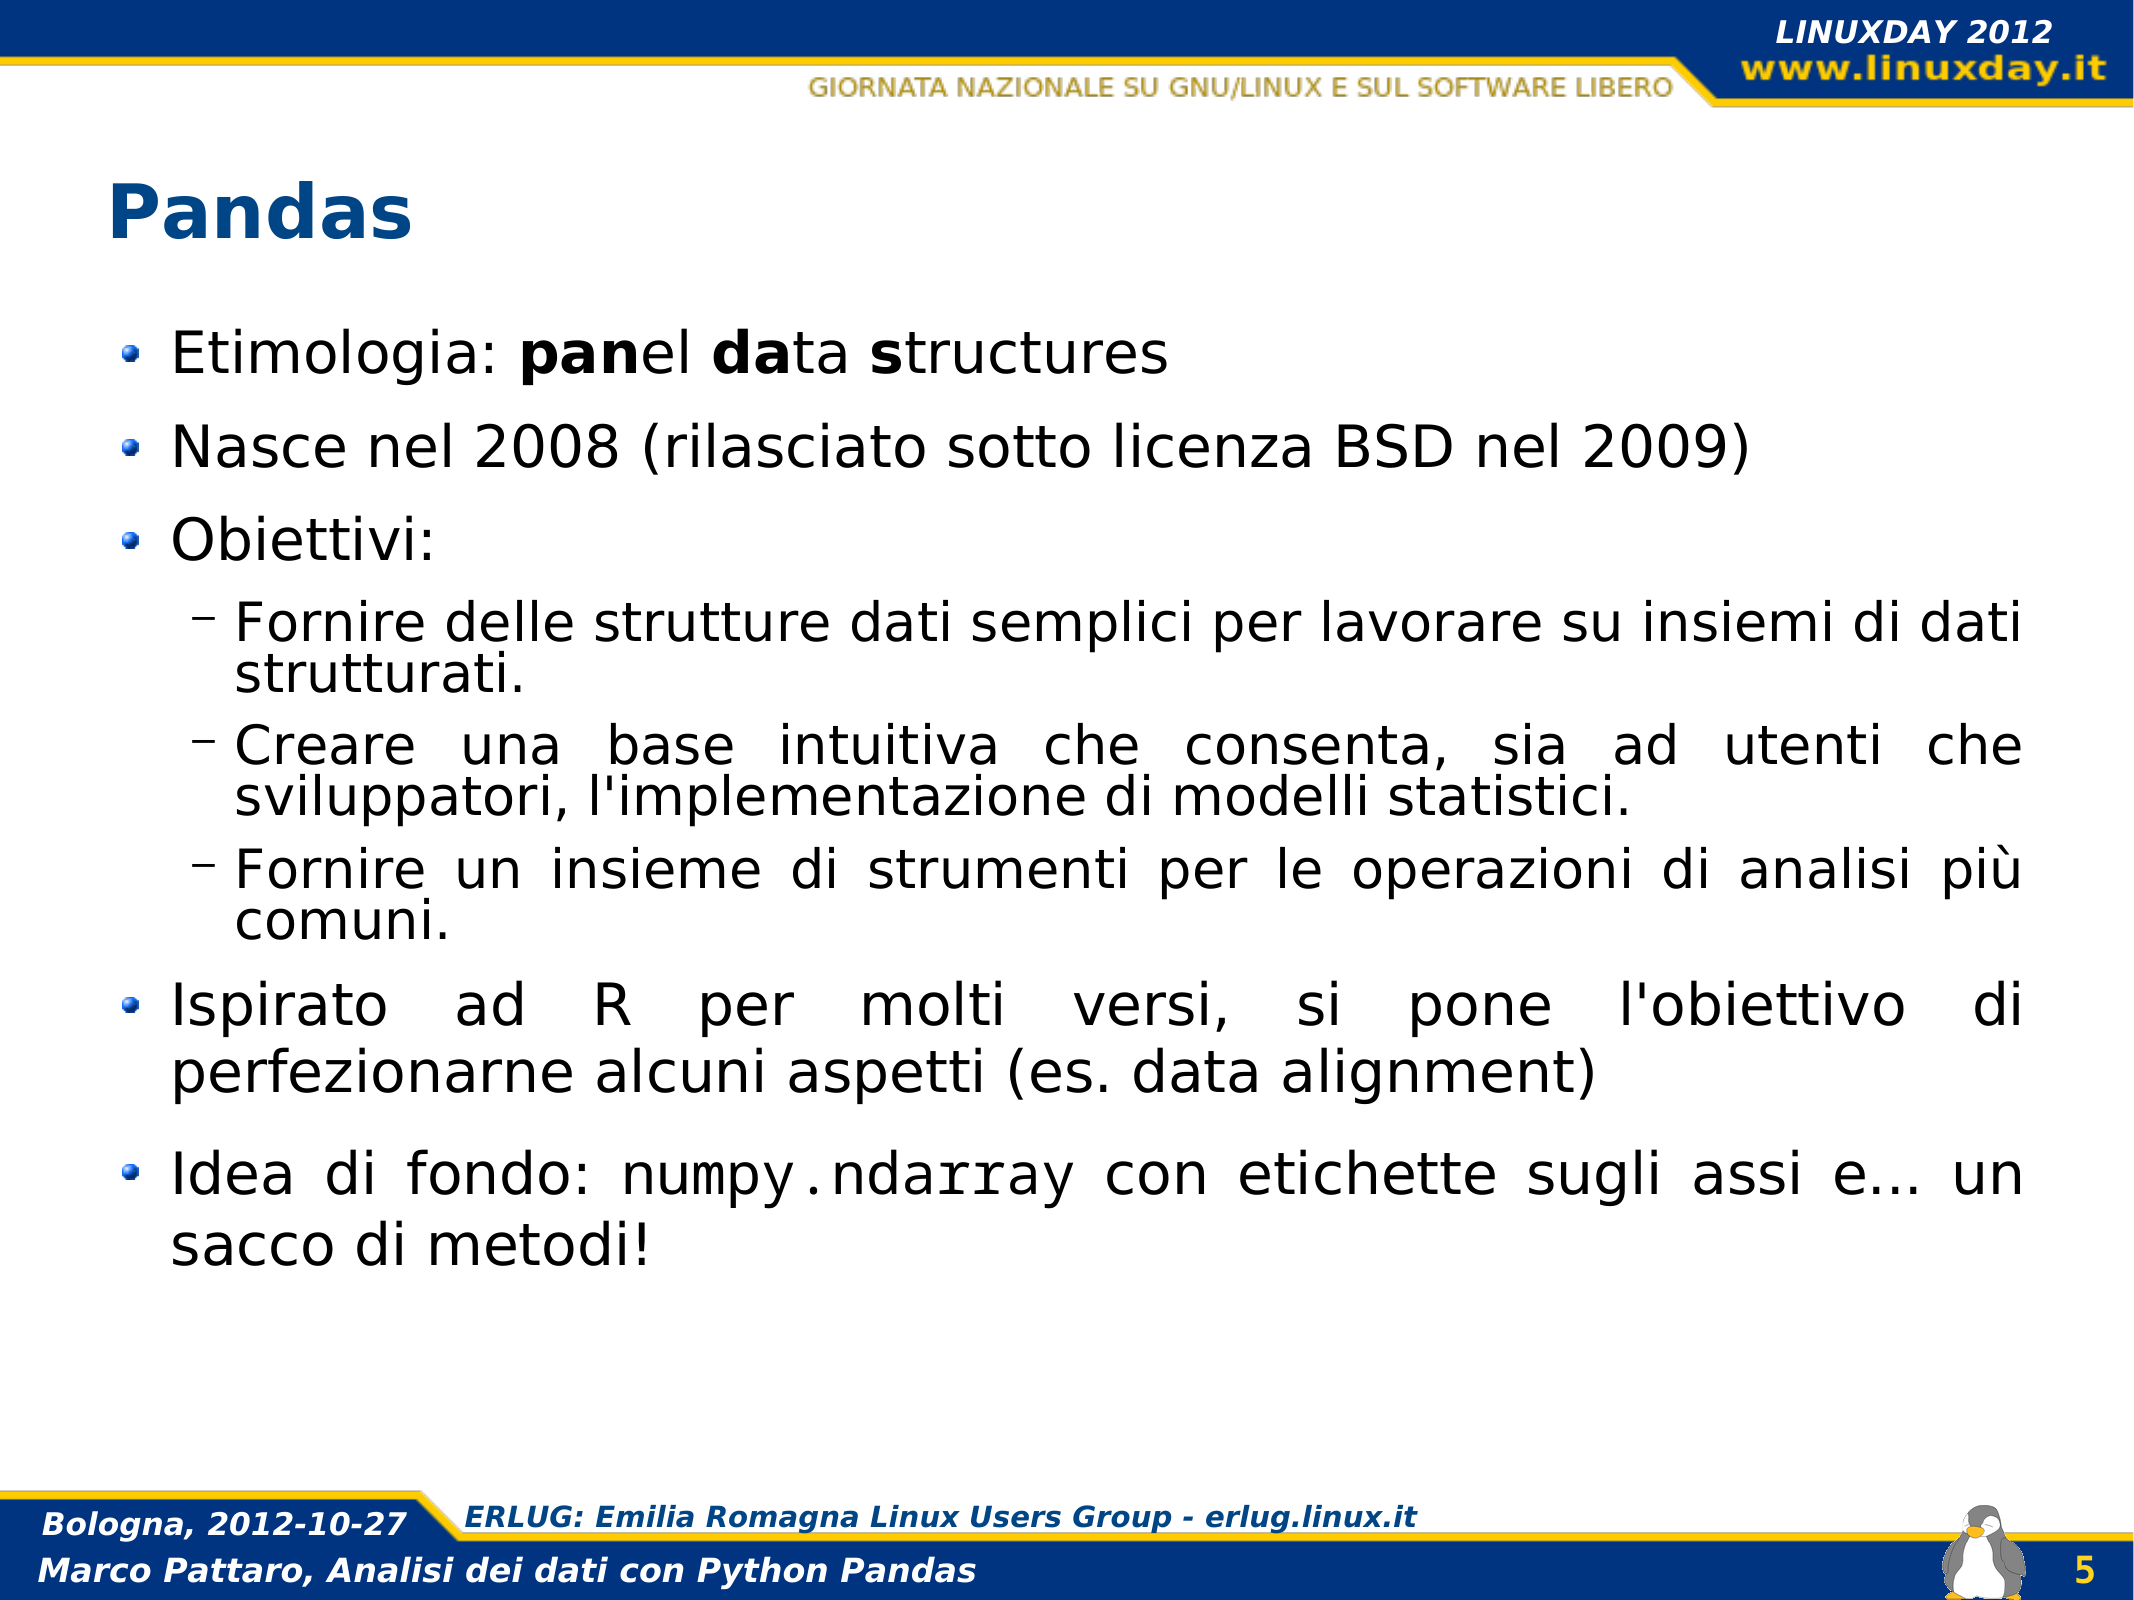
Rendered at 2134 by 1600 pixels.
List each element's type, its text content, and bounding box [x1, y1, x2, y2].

title Pandas [106, 159, 2080, 267]
picture [0, 0, 2134, 1600]
list Etimologia: panel data structures Nasce nel 2008 (rilasciato sotto licenza BSD nel 2009) Obiettivi: Fornire delle strutture dati semplici per lavorare su insiemi di dati strutturati. Creare una base intuitiva che consenta, sia ad utenti che sviluppatori, l'implementazione di modelli statistici. Fornire un insieme di strumenti per le operazioni di analisi più comuni. Ispirato ad R per molti versi, si pone l'obiettivo di perfezionarne alcuni aspetti (es. data alignment) Idea di fondo: numpy.ndarray con etichette sugli assi e... un sacco di metodi! [106, 319, 2027, 1441]
